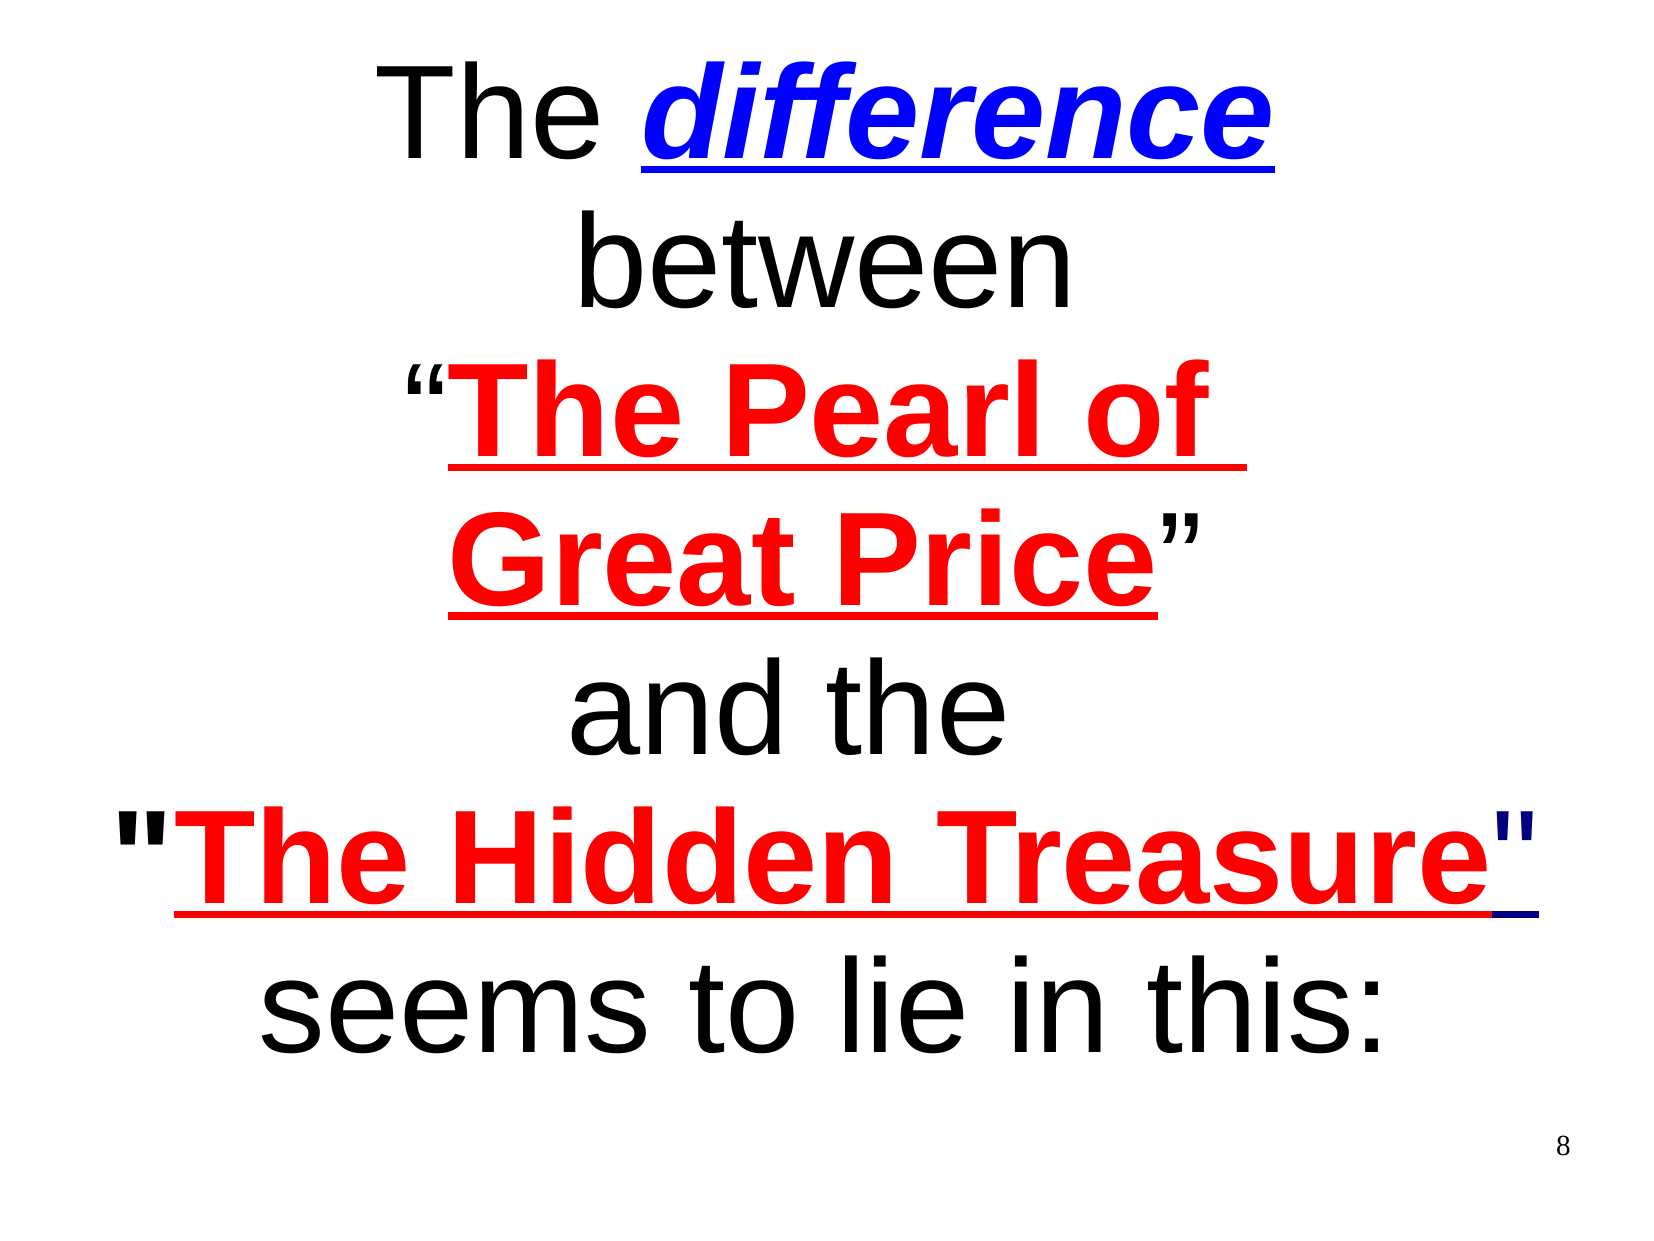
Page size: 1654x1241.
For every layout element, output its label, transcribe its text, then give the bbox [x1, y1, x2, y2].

list The difference between “The Pearl of Great Price” and the "The Hidden Treasure" seems to lie in this: [37, 37, 1613, 1201]
